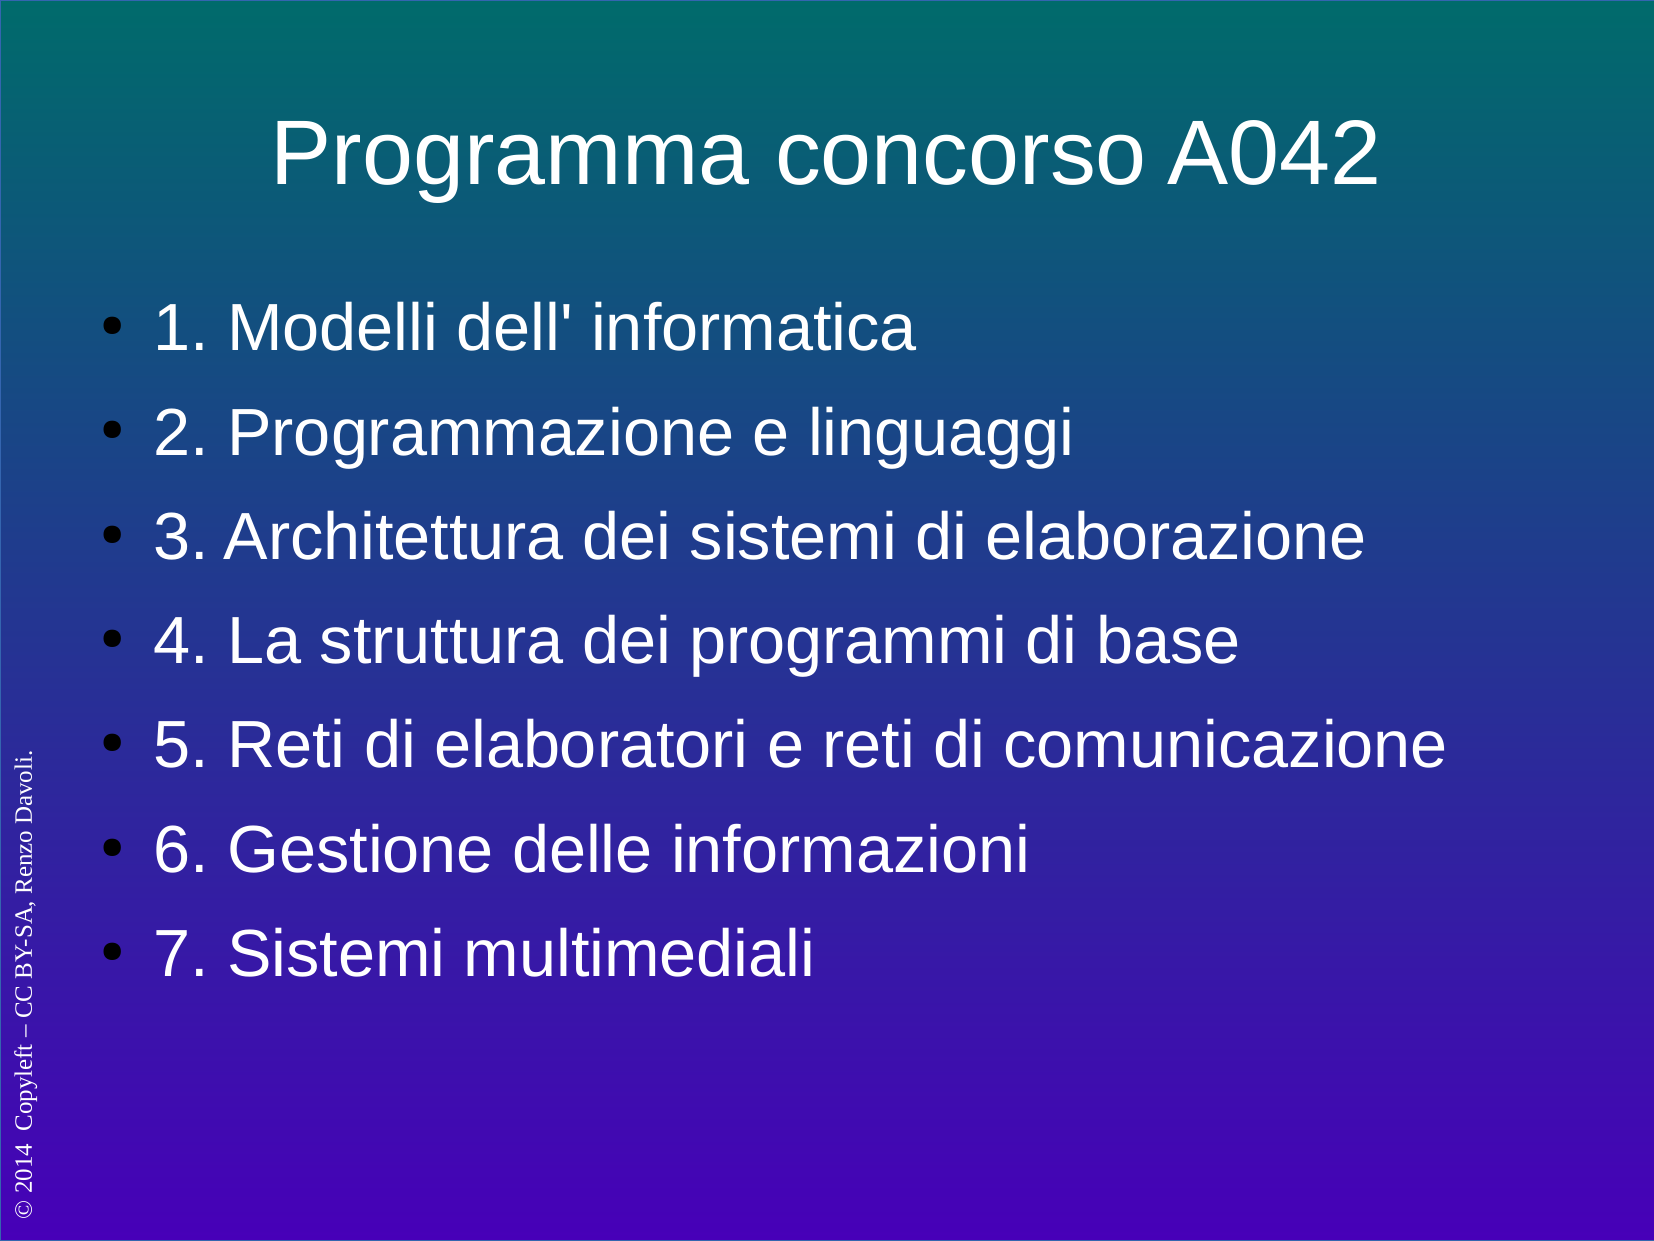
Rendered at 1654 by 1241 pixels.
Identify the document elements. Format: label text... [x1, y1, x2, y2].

title Programma concorso A042 [82, 49, 1571, 257]
list 1. Modelli dell' informatica 2. Programmazione e linguaggi 3. Architettura dei sistemi di elaborazione 4. La struttura dei programmi di base 5. Reti di elaboratori e reti di comunicazione 6. Gestione delle informazioni 7. Sistemi multimediali [82, 290, 1571, 1010]
